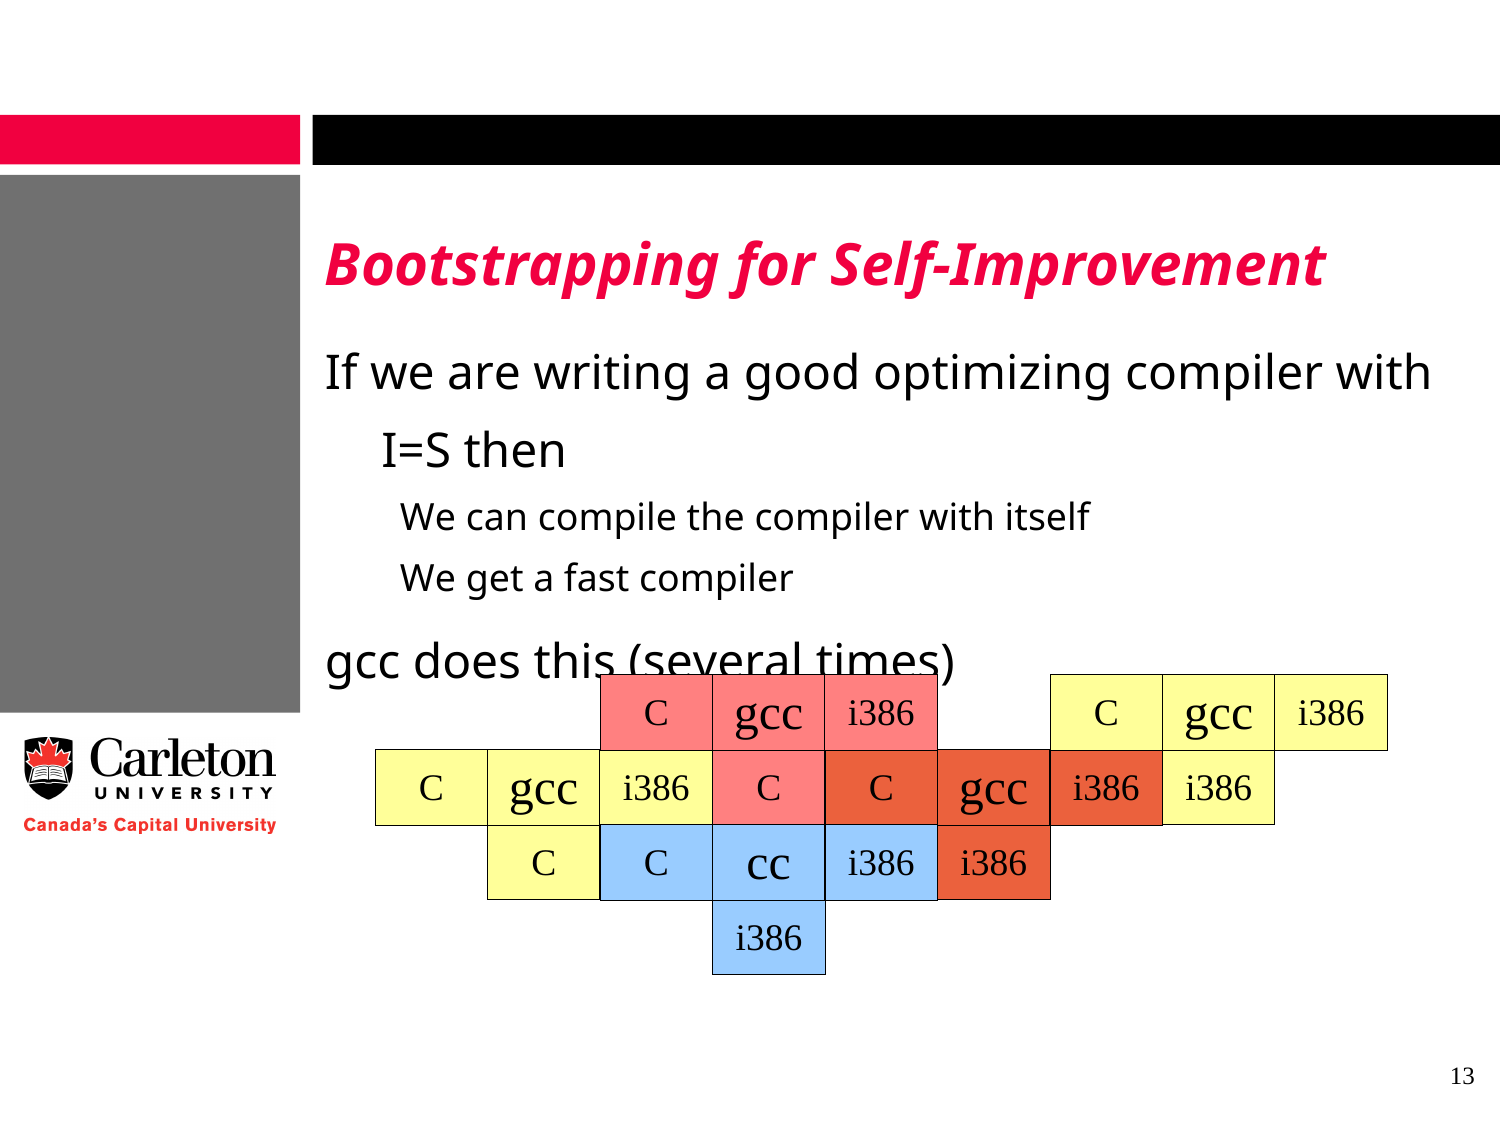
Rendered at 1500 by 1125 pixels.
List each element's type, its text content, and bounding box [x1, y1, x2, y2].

text_box i386 [938, 826, 1051, 900]
text_box C [825, 751, 937, 824]
text_box C [600, 674, 712, 751]
text_box C [600, 824, 712, 901]
text_box C [1050, 674, 1162, 751]
text_box gcc [937, 749, 1050, 826]
text_box i386 [825, 674, 938, 751]
text_box C [487, 826, 600, 900]
text_box gcc [712, 674, 825, 751]
text_box i386 [600, 751, 712, 824]
list If we are writing a good optimizing compiler with I=S then We can compile the compiler with itself We get a fast compiler gcc does this (several times) [324, 324, 1450, 1036]
text_box C [375, 749, 487, 826]
text_box gcc [1162, 674, 1275, 751]
text_box C [712, 751, 825, 825]
text_box cc [712, 825, 825, 901]
text_box i386 [825, 824, 938, 901]
title Bootstrapping for Self-Improvement [324, 194, 1450, 324]
text_box i386 [1275, 674, 1388, 751]
text_box i386 [1050, 751, 1163, 826]
text_box gcc [487, 749, 600, 826]
text_box i386 [1162, 751, 1275, 825]
picture [24, 737, 276, 834]
text_box i386 [712, 901, 826, 975]
